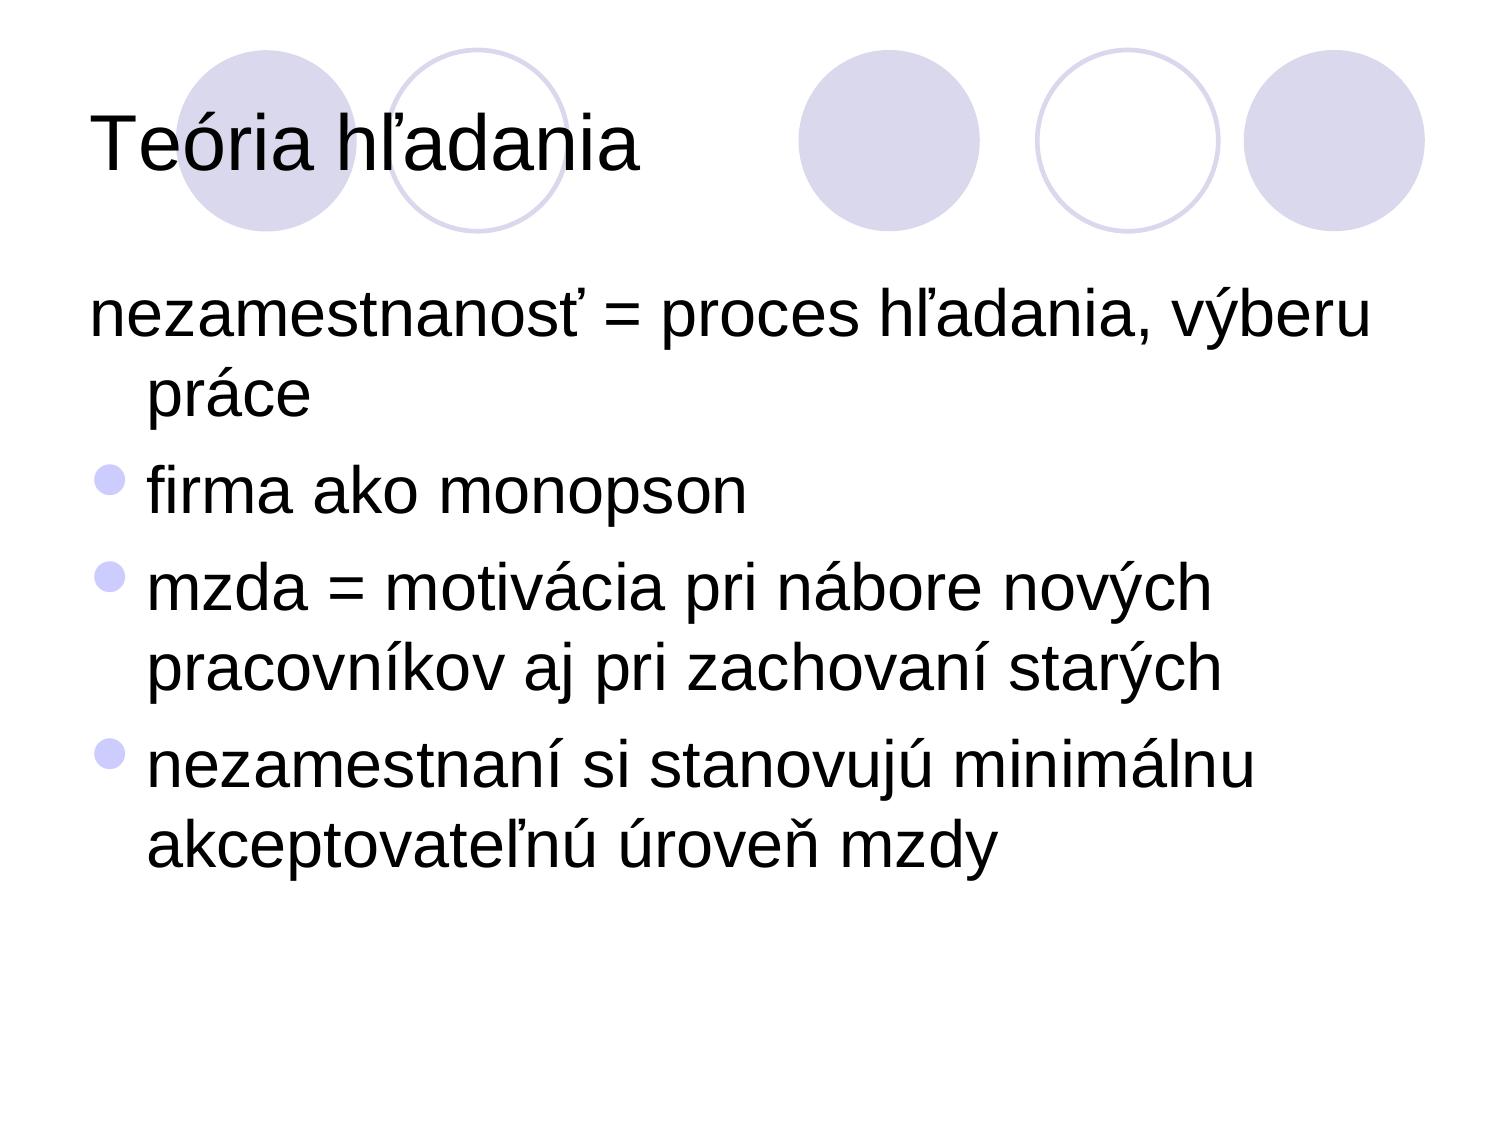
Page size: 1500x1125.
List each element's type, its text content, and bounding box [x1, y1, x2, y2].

list nezamestnanosť = proces hľadania, výberu práce firma ako monopson mzda = motivácia pri nábore nových pracovníkov aj pri zachovaní starých nezamestnaní si stanovujú minimálnu akceptovateľnú úroveň mzdy [75, 262, 1426, 1006]
title Teória hľadania [75, 45, 1426, 233]
